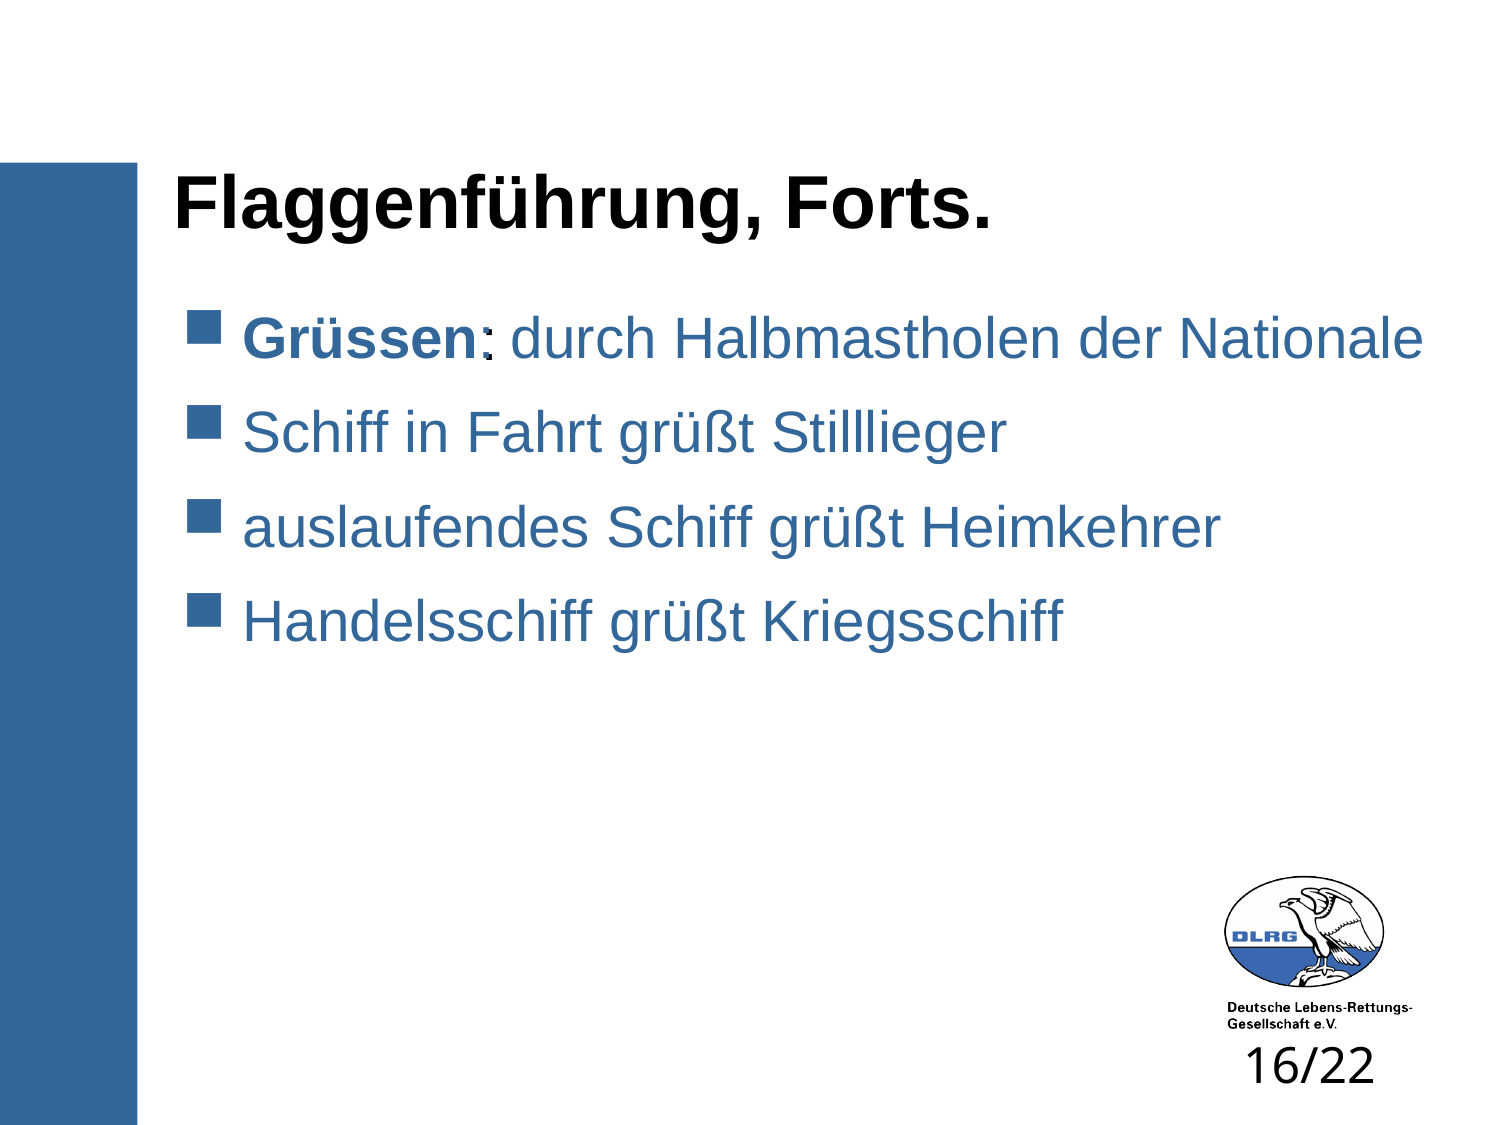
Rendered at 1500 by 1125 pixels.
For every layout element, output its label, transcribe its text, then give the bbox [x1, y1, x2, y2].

text_box Flaggenführung, Forts. [159, 138, 1440, 259]
text_box <Nummer>/22 [1228, 1026, 1500, 1103]
text_box Grüssen: durch Halbmastholen der Nationale Schiff in Fahrt grüßt Stilllieger auslaufendes Schiff grüßt Heimkehrer Handelsschiff grüßt Kriegsschiff [167, 267, 1460, 1036]
